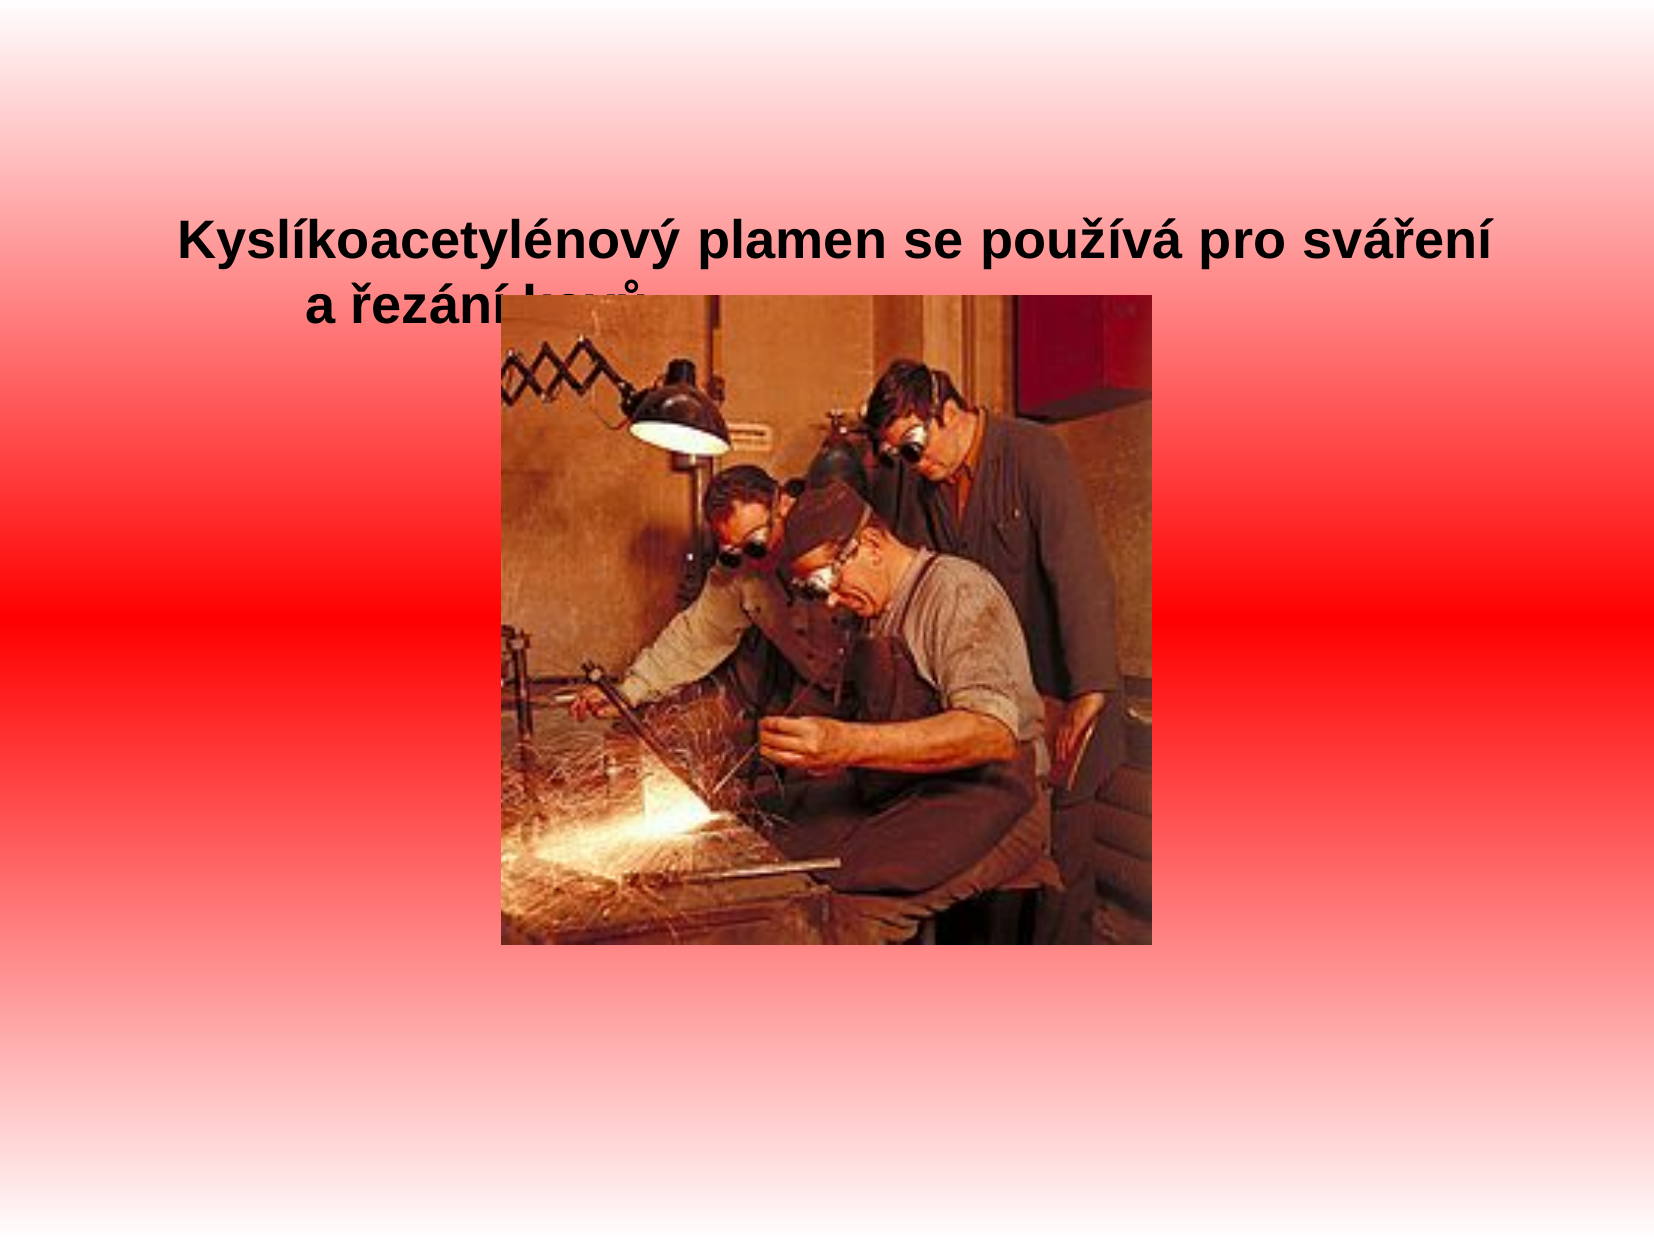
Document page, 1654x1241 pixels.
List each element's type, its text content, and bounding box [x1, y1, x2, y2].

picture [501, 295, 1152, 945]
list Kyslíkoacetylénový plamen se používá pro sváření a řezání kovů. [88, 0, 1577, 857]
